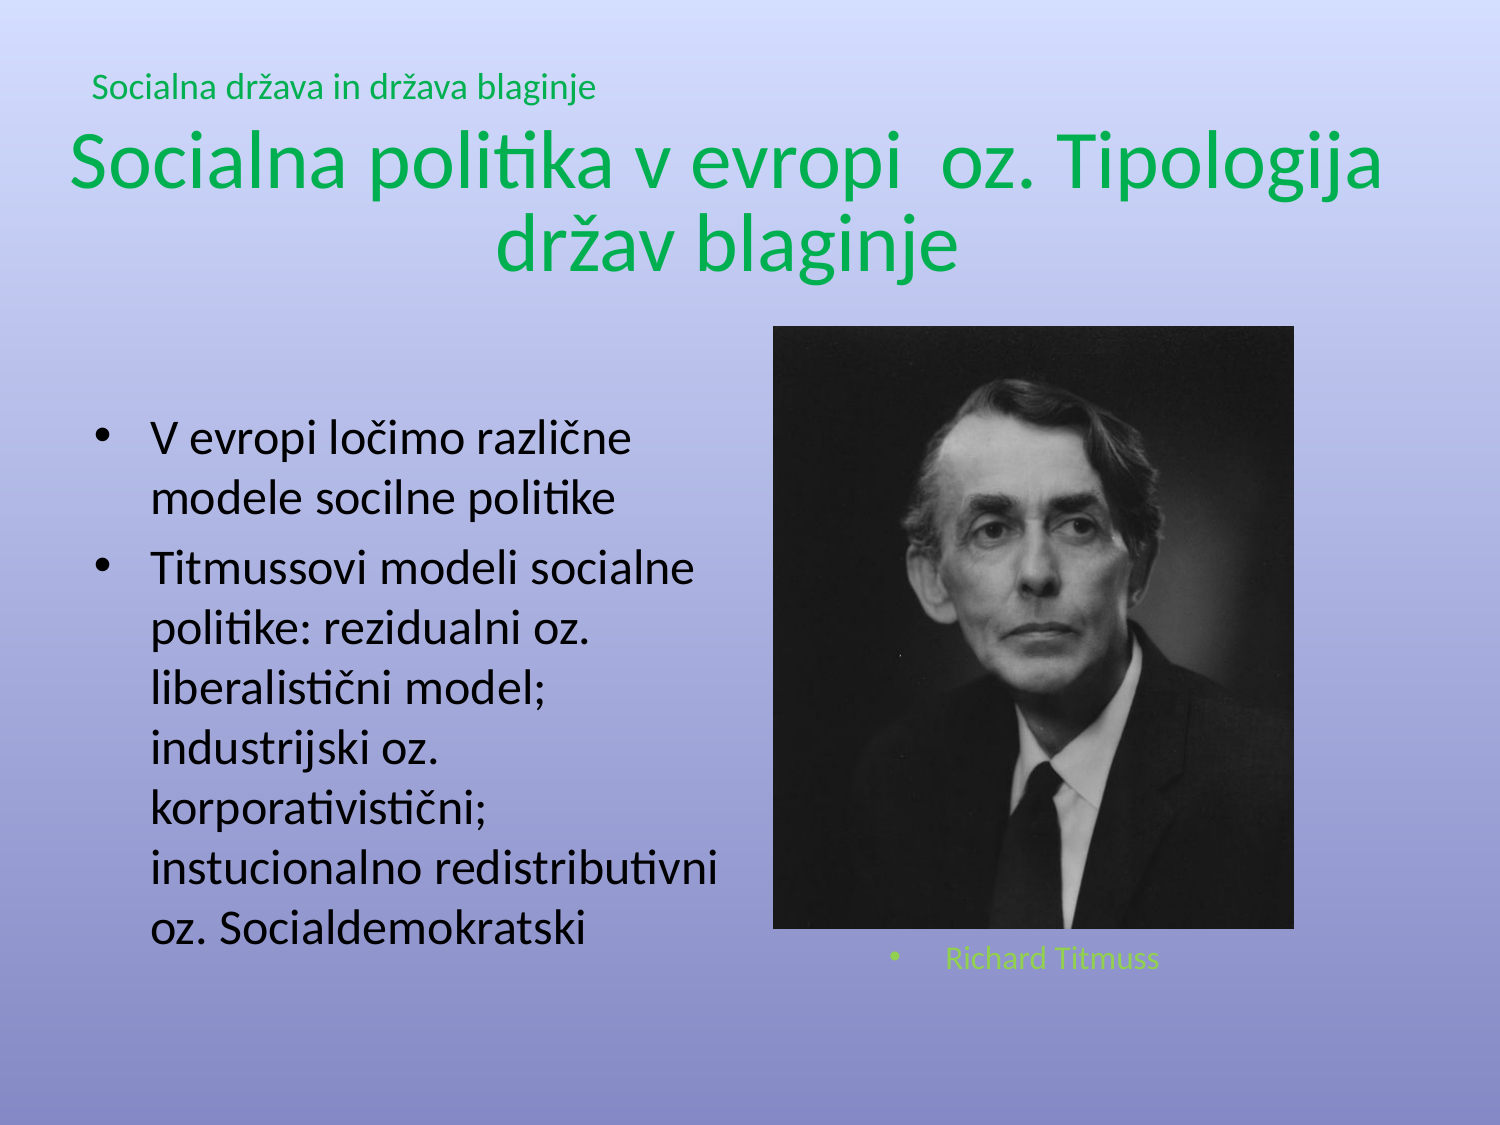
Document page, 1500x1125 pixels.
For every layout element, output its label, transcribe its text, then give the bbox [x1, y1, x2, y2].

text_box Socialna država in država blaginje [76, 54, 632, 115]
list V evropi ločimo različne modele socilne politike Titmussovi modeli socialne politike: rezidualni oz. liberalistični model; industrijski oz. korporativistični; instucionalno redistributivni oz. Socialdemokratski [78, 397, 786, 1125]
title Socialna politika v evropi oz. Tipologija držav blaginje [53, 115, 1404, 303]
list Richard Titmuss [874, 929, 1193, 988]
picture [773, 326, 1294, 929]
